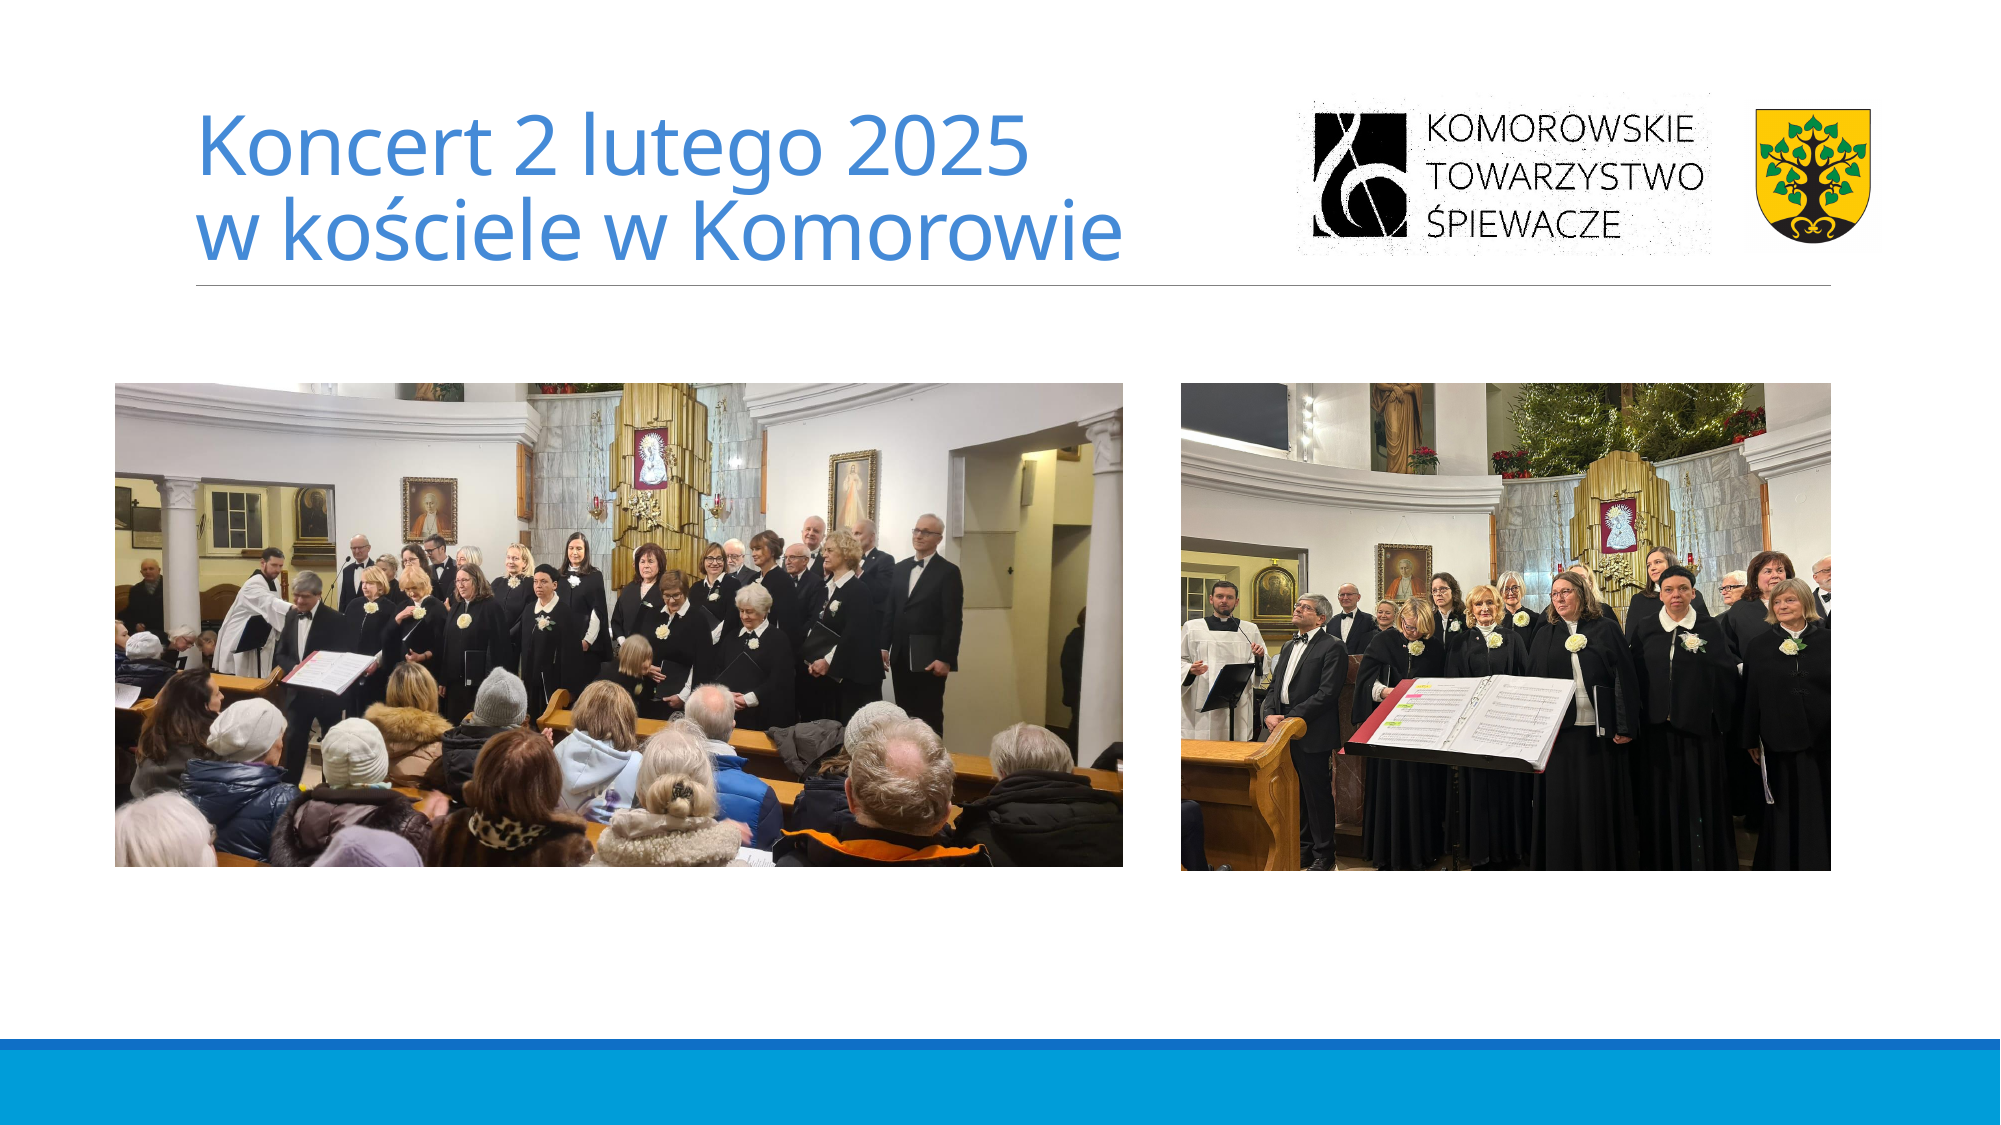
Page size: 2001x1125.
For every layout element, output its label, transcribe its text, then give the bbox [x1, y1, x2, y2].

picture [1181, 383, 1831, 872]
picture [1744, 99, 1882, 253]
picture [115, 383, 1123, 867]
title Koncert 2 lutego 2025 w kościele w Komorowie [180, 47, 1830, 285]
picture [1296, 92, 1712, 256]
